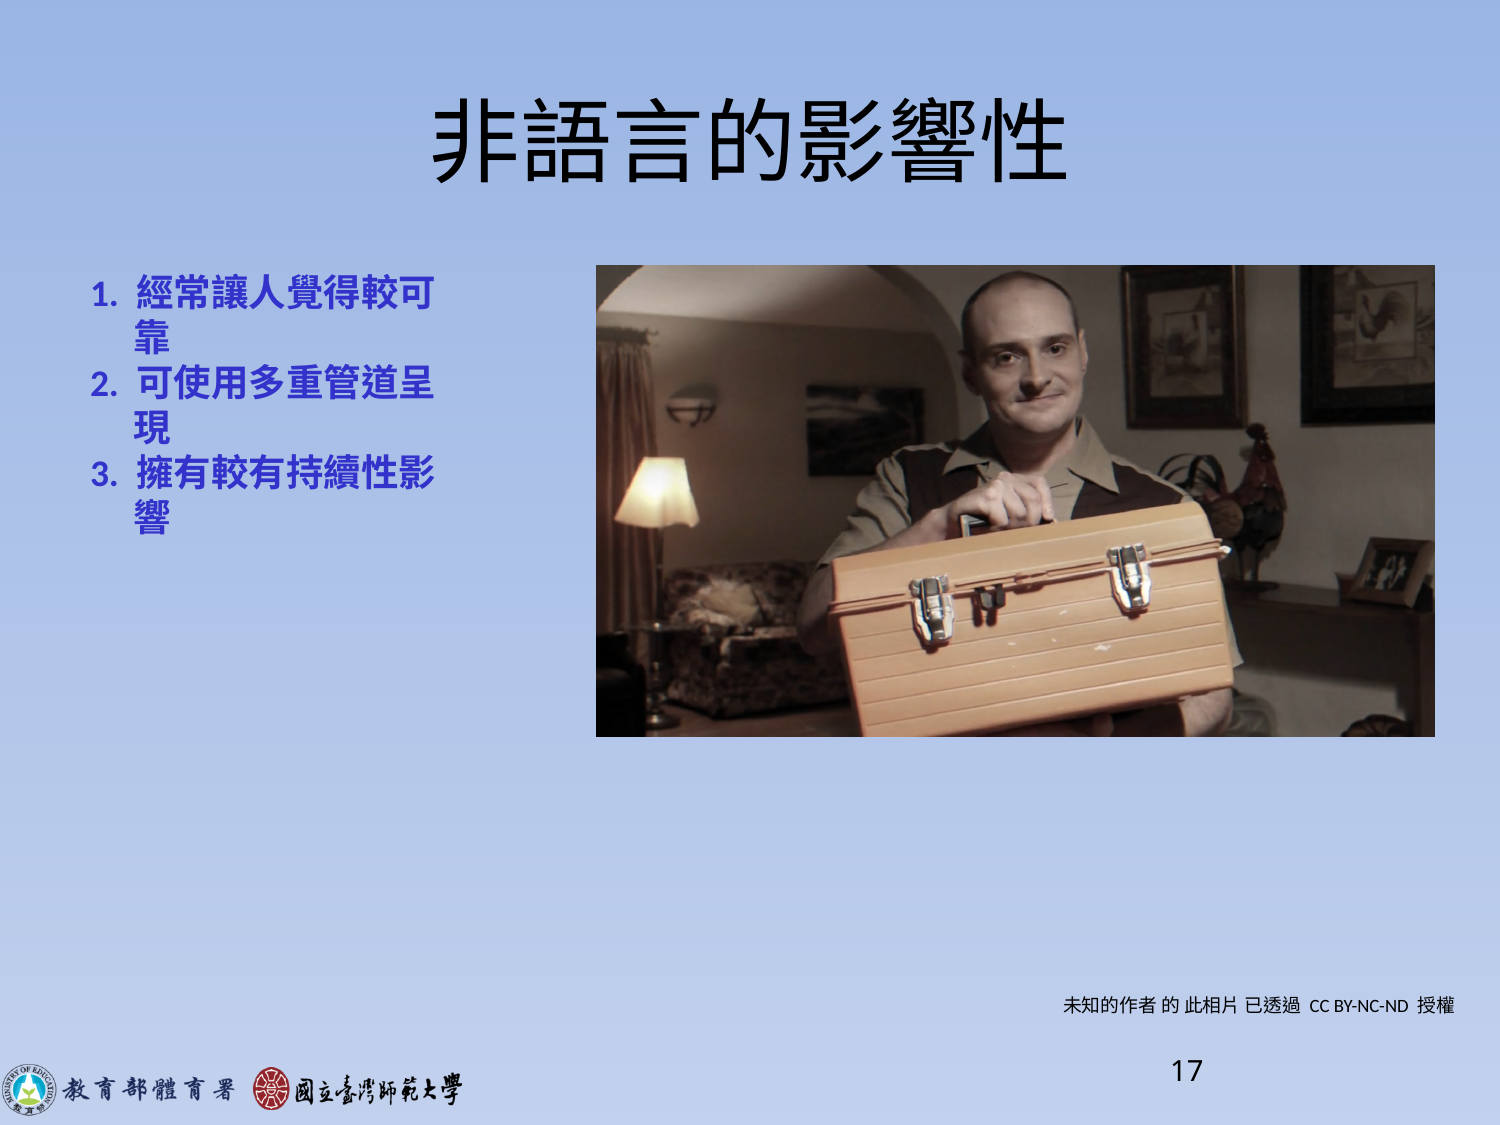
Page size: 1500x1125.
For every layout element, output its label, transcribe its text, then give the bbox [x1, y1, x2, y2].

text_box [1155, 1025, 1468, 1100]
title 非語言的影響性 [75, 45, 1426, 233]
picture [596, 265, 1435, 737]
text_box 1. 經常讓人覺得較可靠 2. 可使用多重管道呈現 3. 擁有較有持續性影響 [75, 262, 484, 592]
text_box 未知的作者 的 此相片 已透過 CC BY-NC-ND 授權 [1048, 986, 1500, 1025]
